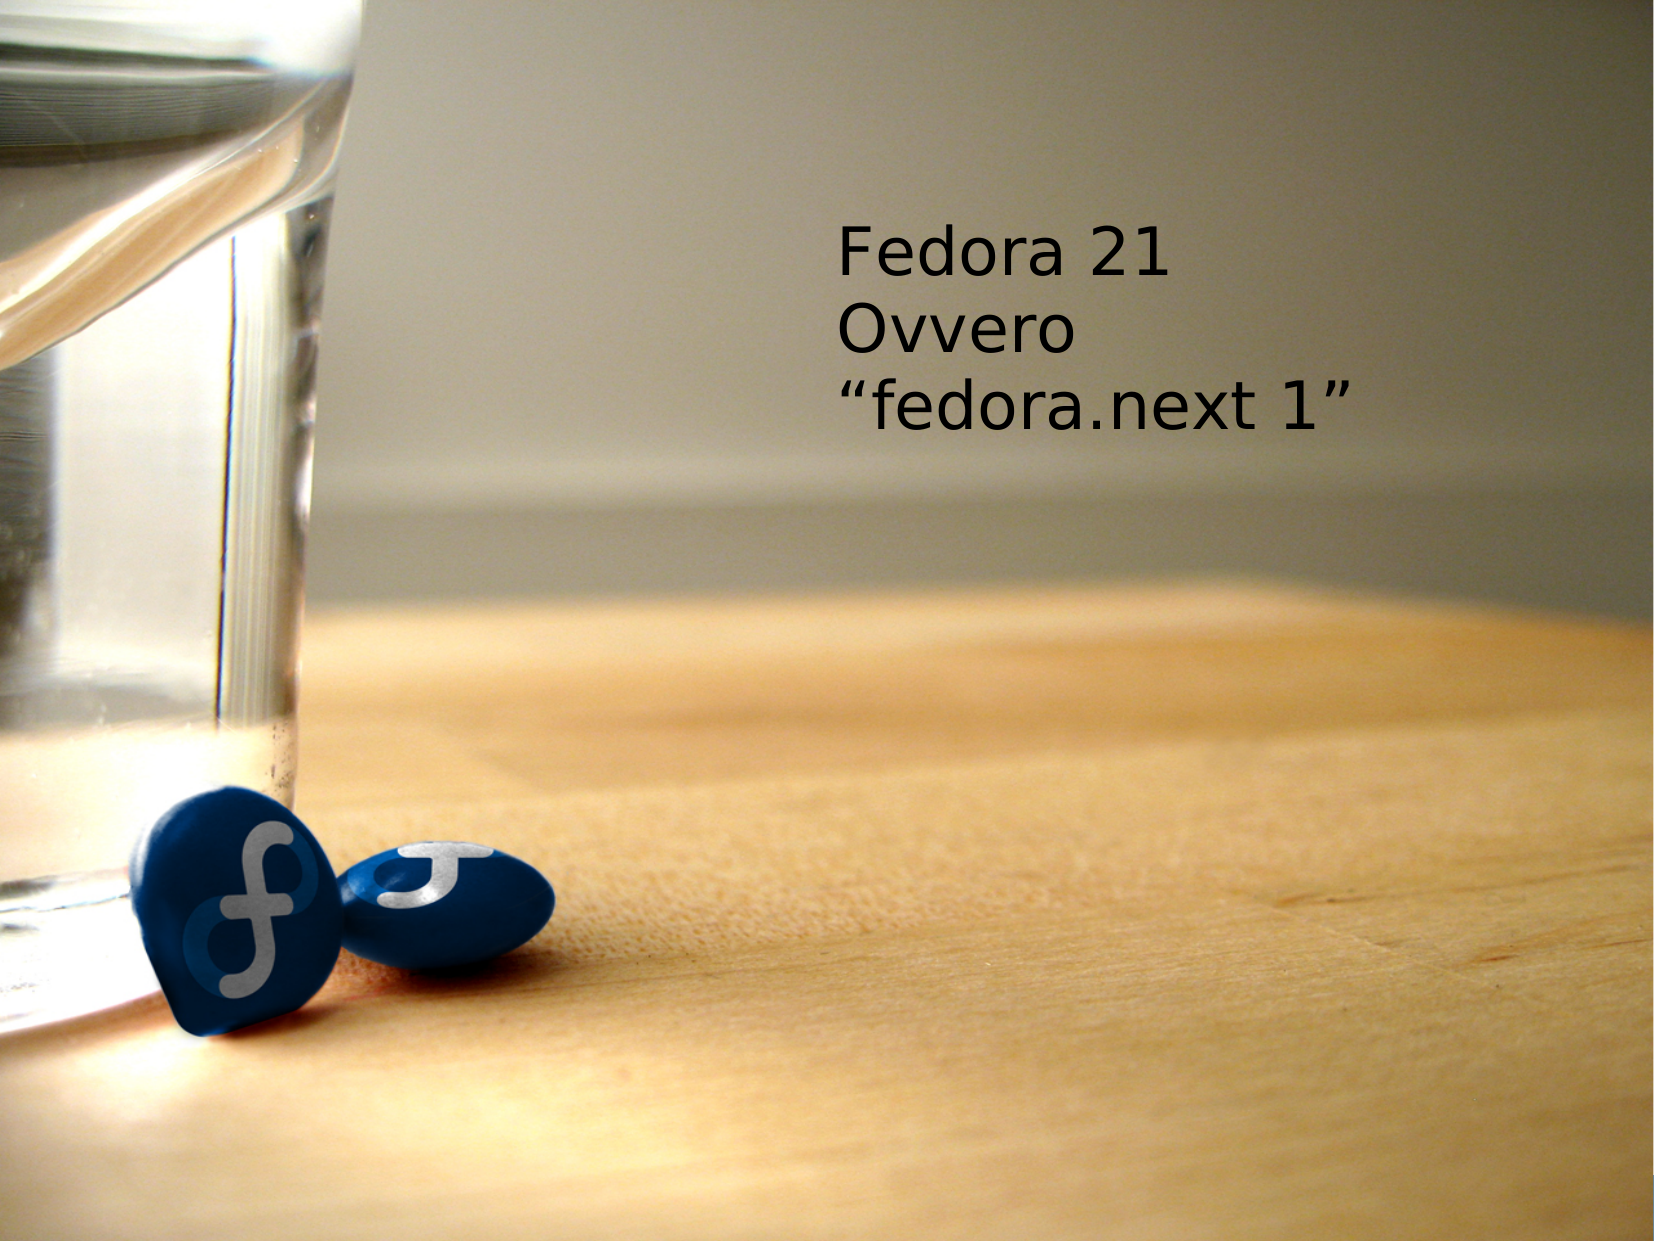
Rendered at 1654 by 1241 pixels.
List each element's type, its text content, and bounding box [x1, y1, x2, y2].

text_box Fedora 21 Ovvero “fedora.next 1” [821, 203, 1462, 1241]
picture [0, 0, 1654, 1241]
